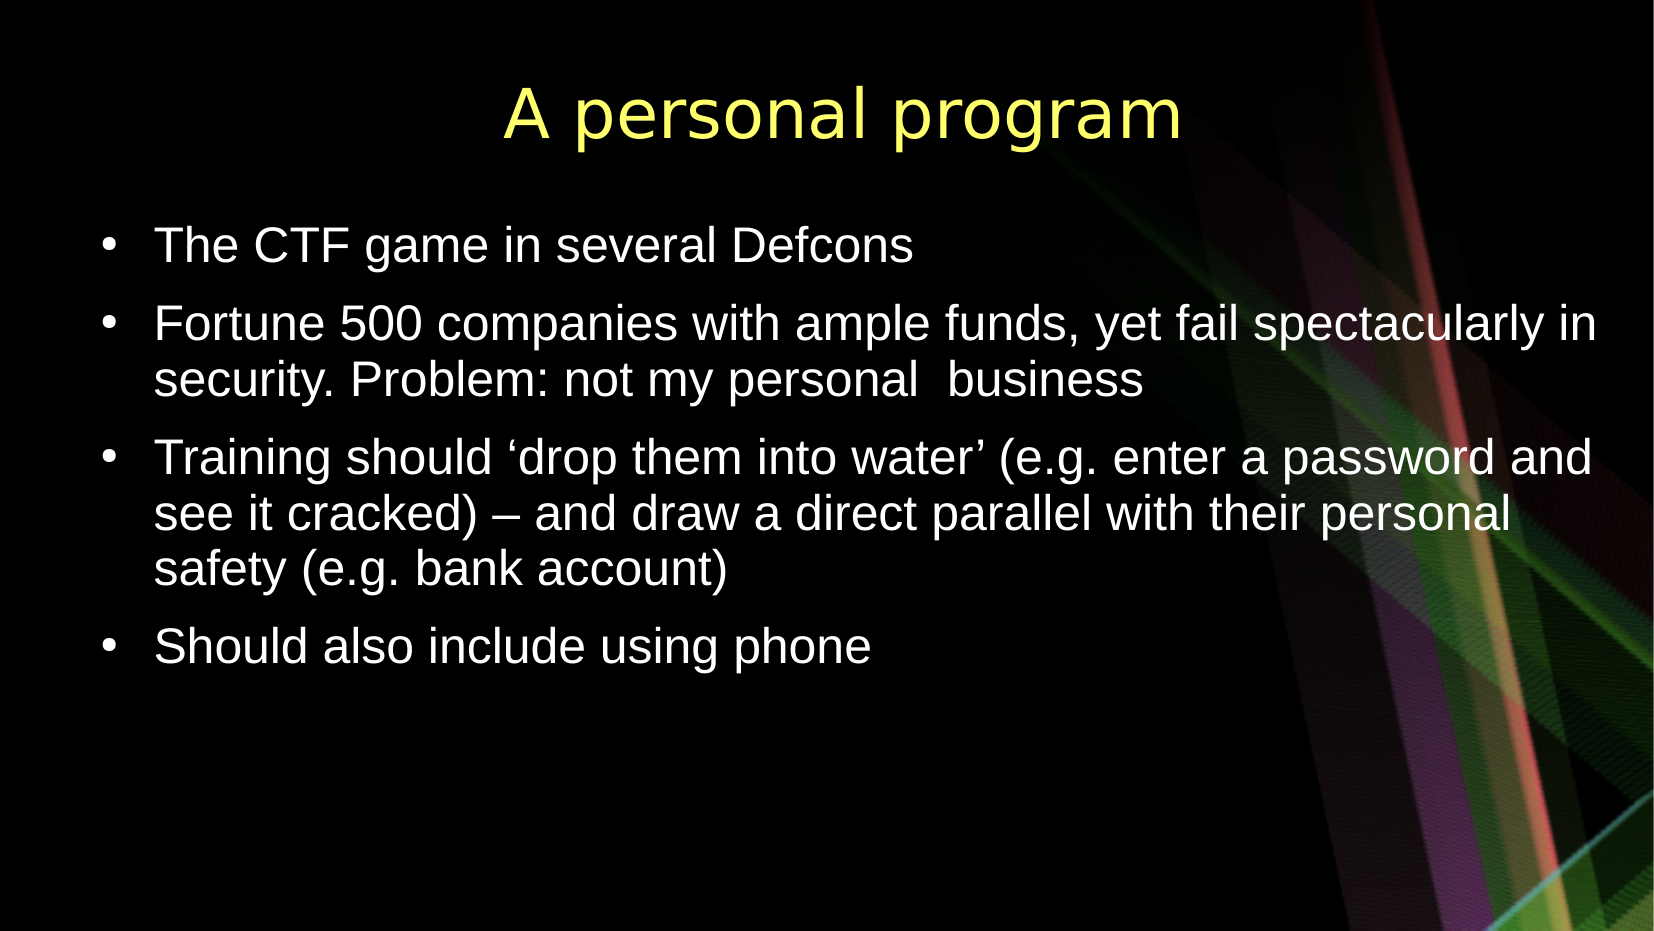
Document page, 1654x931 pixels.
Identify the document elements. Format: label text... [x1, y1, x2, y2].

picture [0, 0, 1654, 931]
list The CTF game in several Defcons Fortune 500 companies with ample funds, yet fail spectacularly in security. Problem: not my personal business Training should ‘drop them into water’ (e.g. enter a password and see it cracked) – and draw a direct parallel with their personal safety (e.g. bank account) Should also include using phone [82, 217, 1607, 898]
title A personal program [82, 37, 1607, 193]
